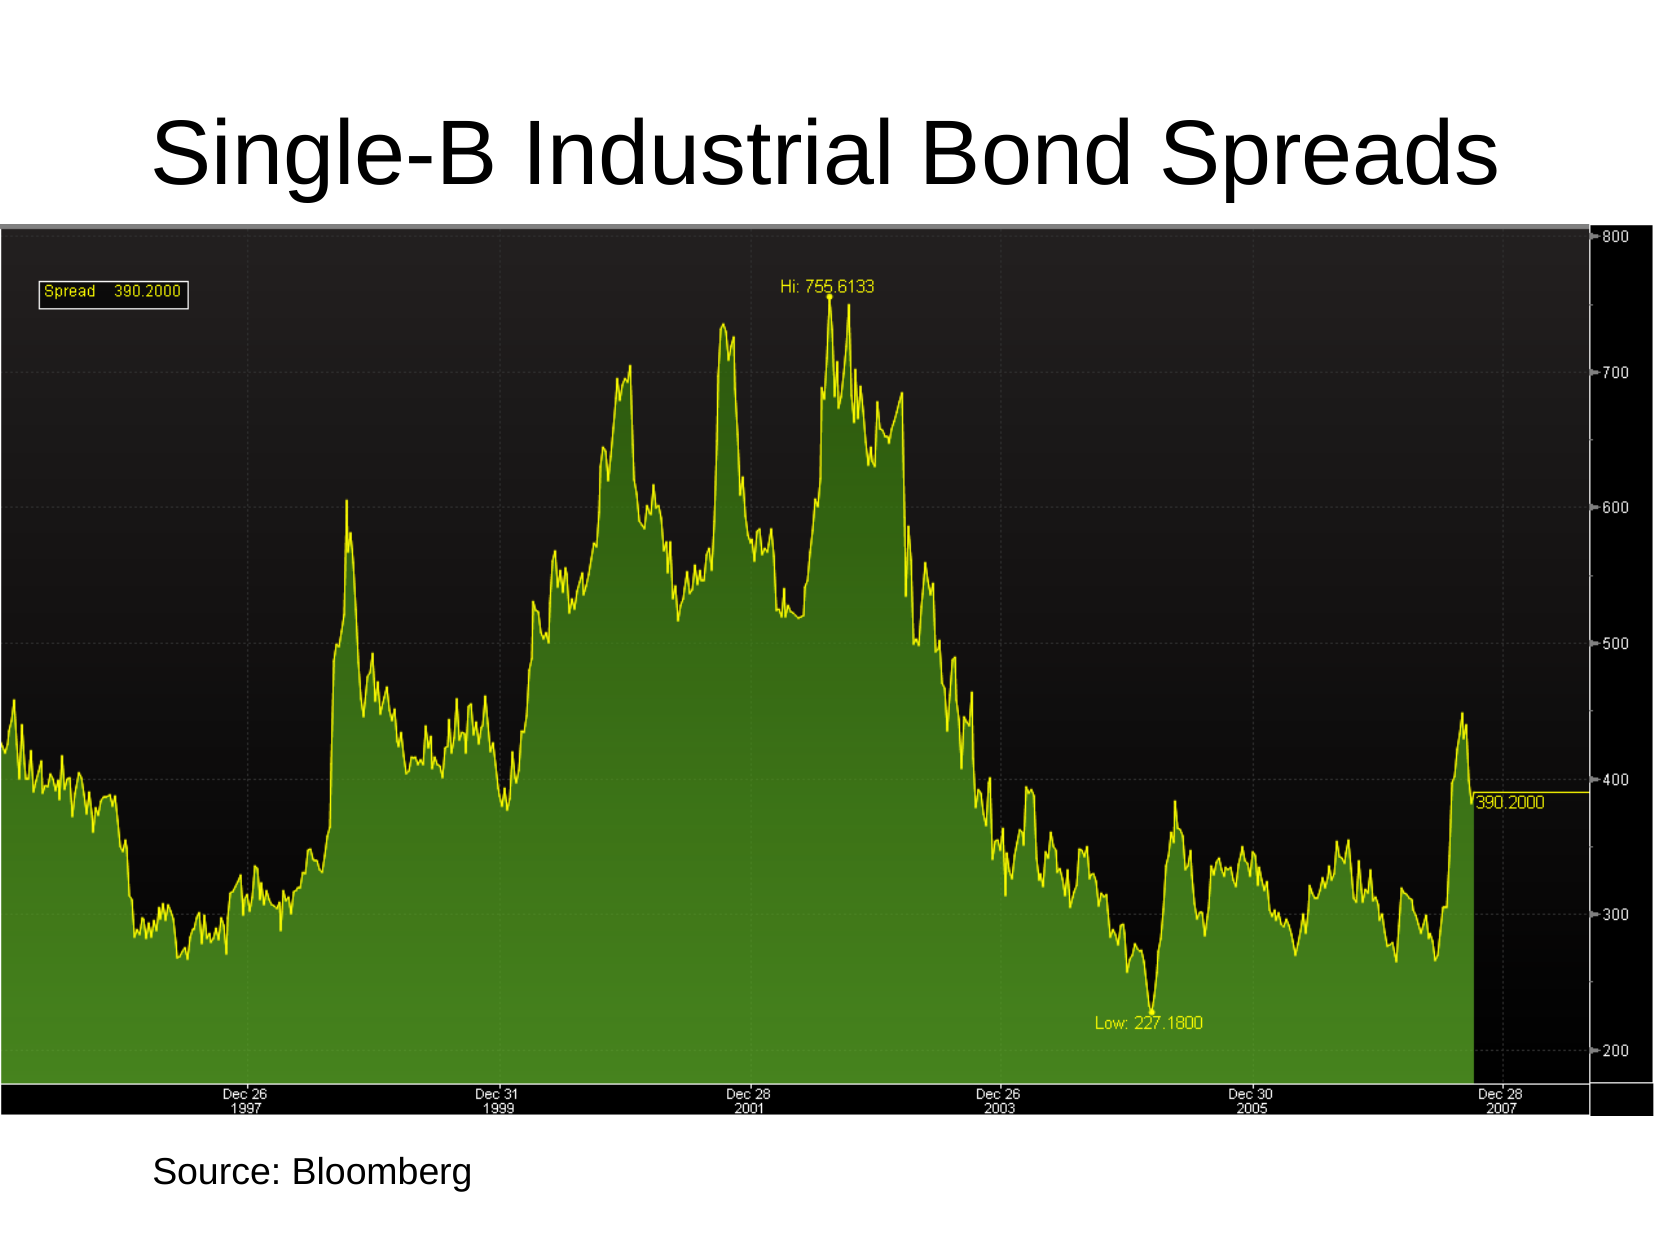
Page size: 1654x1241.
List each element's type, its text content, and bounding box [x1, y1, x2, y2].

title Single-B Industrial Bond Spreads [82, 56, 1571, 224]
picture [0, 224, 1654, 1116]
text_box Source: Bloomberg [137, 1143, 488, 1201]
